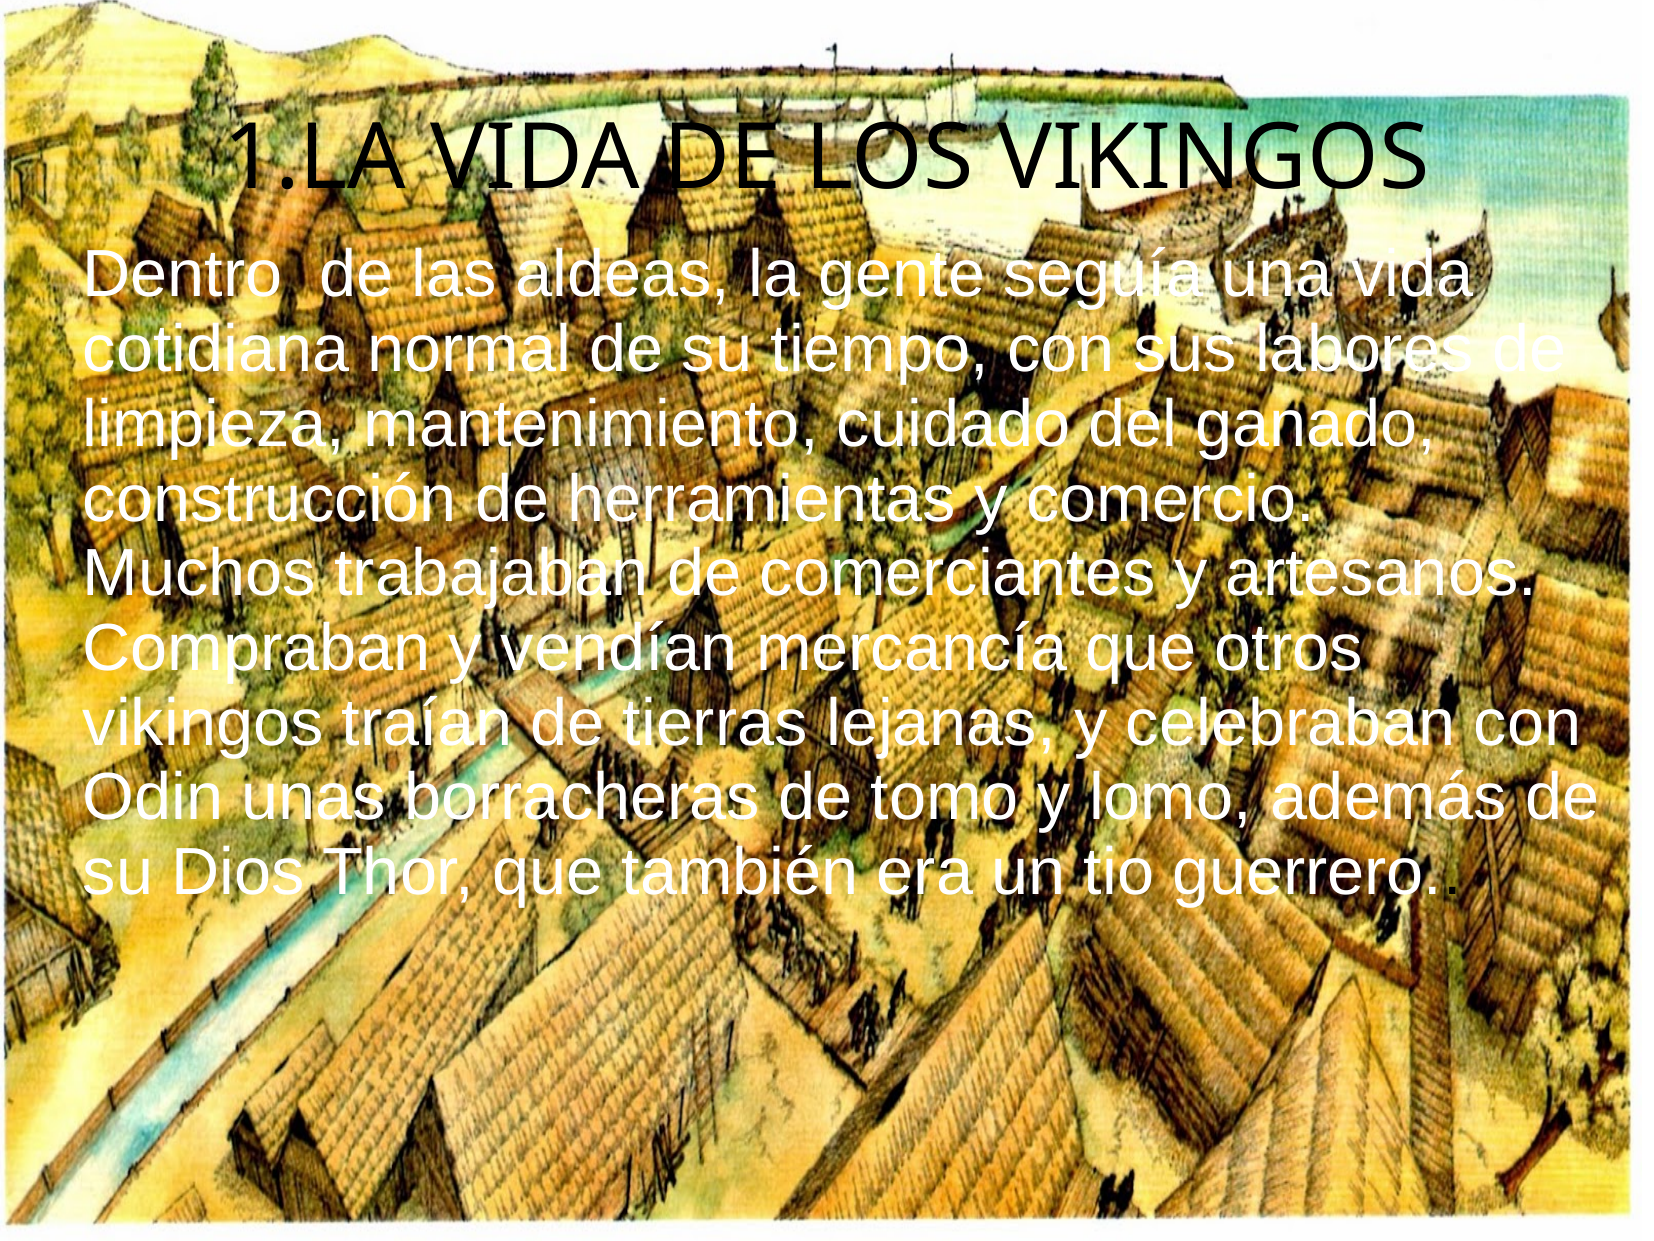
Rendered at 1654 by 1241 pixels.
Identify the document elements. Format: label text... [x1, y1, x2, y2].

subtitle Dentro de las aldeas, la gente seguía una vida cotidiana normal de su tiempo, con sus labores de limpieza, mantenimiento, cuidado del ganado, construcción de herramientas y comercio. Muchos trabajaban de comerciantes y artesanos. Compraban y vendían mercancía que otros vikingos traían de tierras lejanas, y celebraban con Odin unas borracheras de tomo y lomo, además de su Dios Thor, que también era un tio guerrero.. [82, 236, 1607, 1241]
title 1.LA VIDA DE LOS VIKINGOS [82, 49, 1571, 236]
picture [0, 0, 1642, 1241]
